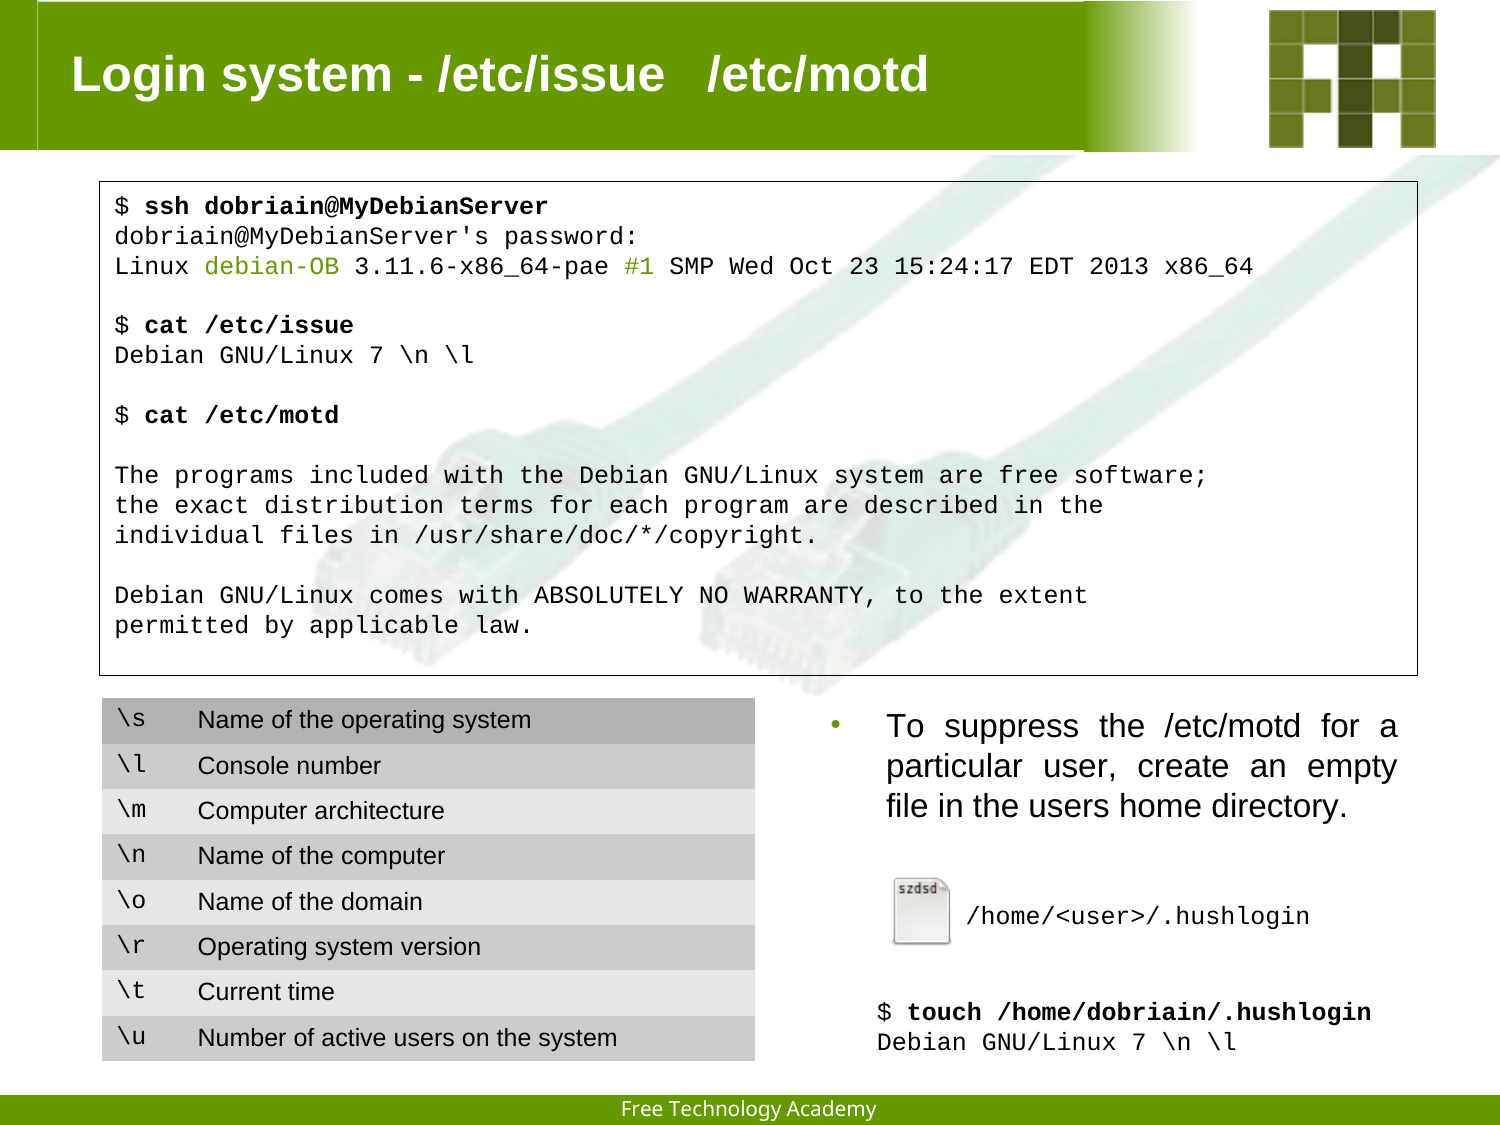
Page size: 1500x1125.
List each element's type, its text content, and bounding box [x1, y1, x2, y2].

text_box /home/<user>/.hushlogin [950, 891, 1371, 939]
table_cell Operating system version [183, 925, 755, 970]
table_cell Number of active users on the system [183, 1016, 755, 1061]
table_cell Current time [183, 970, 755, 1016]
table_header \s [102, 698, 183, 744]
table_cell \m [102, 789, 183, 834]
text_box $ touch /home/dobriain/.hushlogin Debian GNU/Linux 7 \n \l [862, 988, 1441, 1063]
table_cell \n [102, 834, 183, 880]
table_cell Computer architecture [183, 789, 755, 834]
list To suppress the /etc/motd for a particular user, create an empty file in the users home directory. [814, 696, 1414, 833]
table_header Name of the operating system [183, 698, 755, 744]
picture [889, 873, 957, 950]
table_cell \o [102, 880, 183, 925]
picture [1269, 10, 1436, 148]
title Login system - /etc/issue /etc/motd [56, 1, 1107, 152]
table_cell Name of the computer [183, 834, 755, 880]
table_cell \r [102, 925, 183, 970]
table_cell Name of the domain [183, 880, 755, 925]
table_cell Console number [183, 744, 755, 789]
table_cell \u [102, 1016, 183, 1061]
text_box $ ssh dobriain@MyDebianServer dobriain@MyDebianServer's password: Linux debian-OB 3.11.6-x86_64-pae #1 SMP Wed Oct 23 15:24:17 EDT 2013 x86_64 $ cat /etc/issue Debian GNU/Linux 7 \n \l $ cat /etc/motd The programs included with the Debian GNU/Linux system are free software; the exact distribution terms for each program are described in the individual files in /usr/share/doc/*/copyright. Debian GNU/Linux comes with ABSOLUTELY NO WARRANTY, to the extent permitted by applicable law. [99, 181, 1418, 676]
table_cell \t [102, 970, 183, 1016]
table_cell \l [102, 744, 183, 789]
